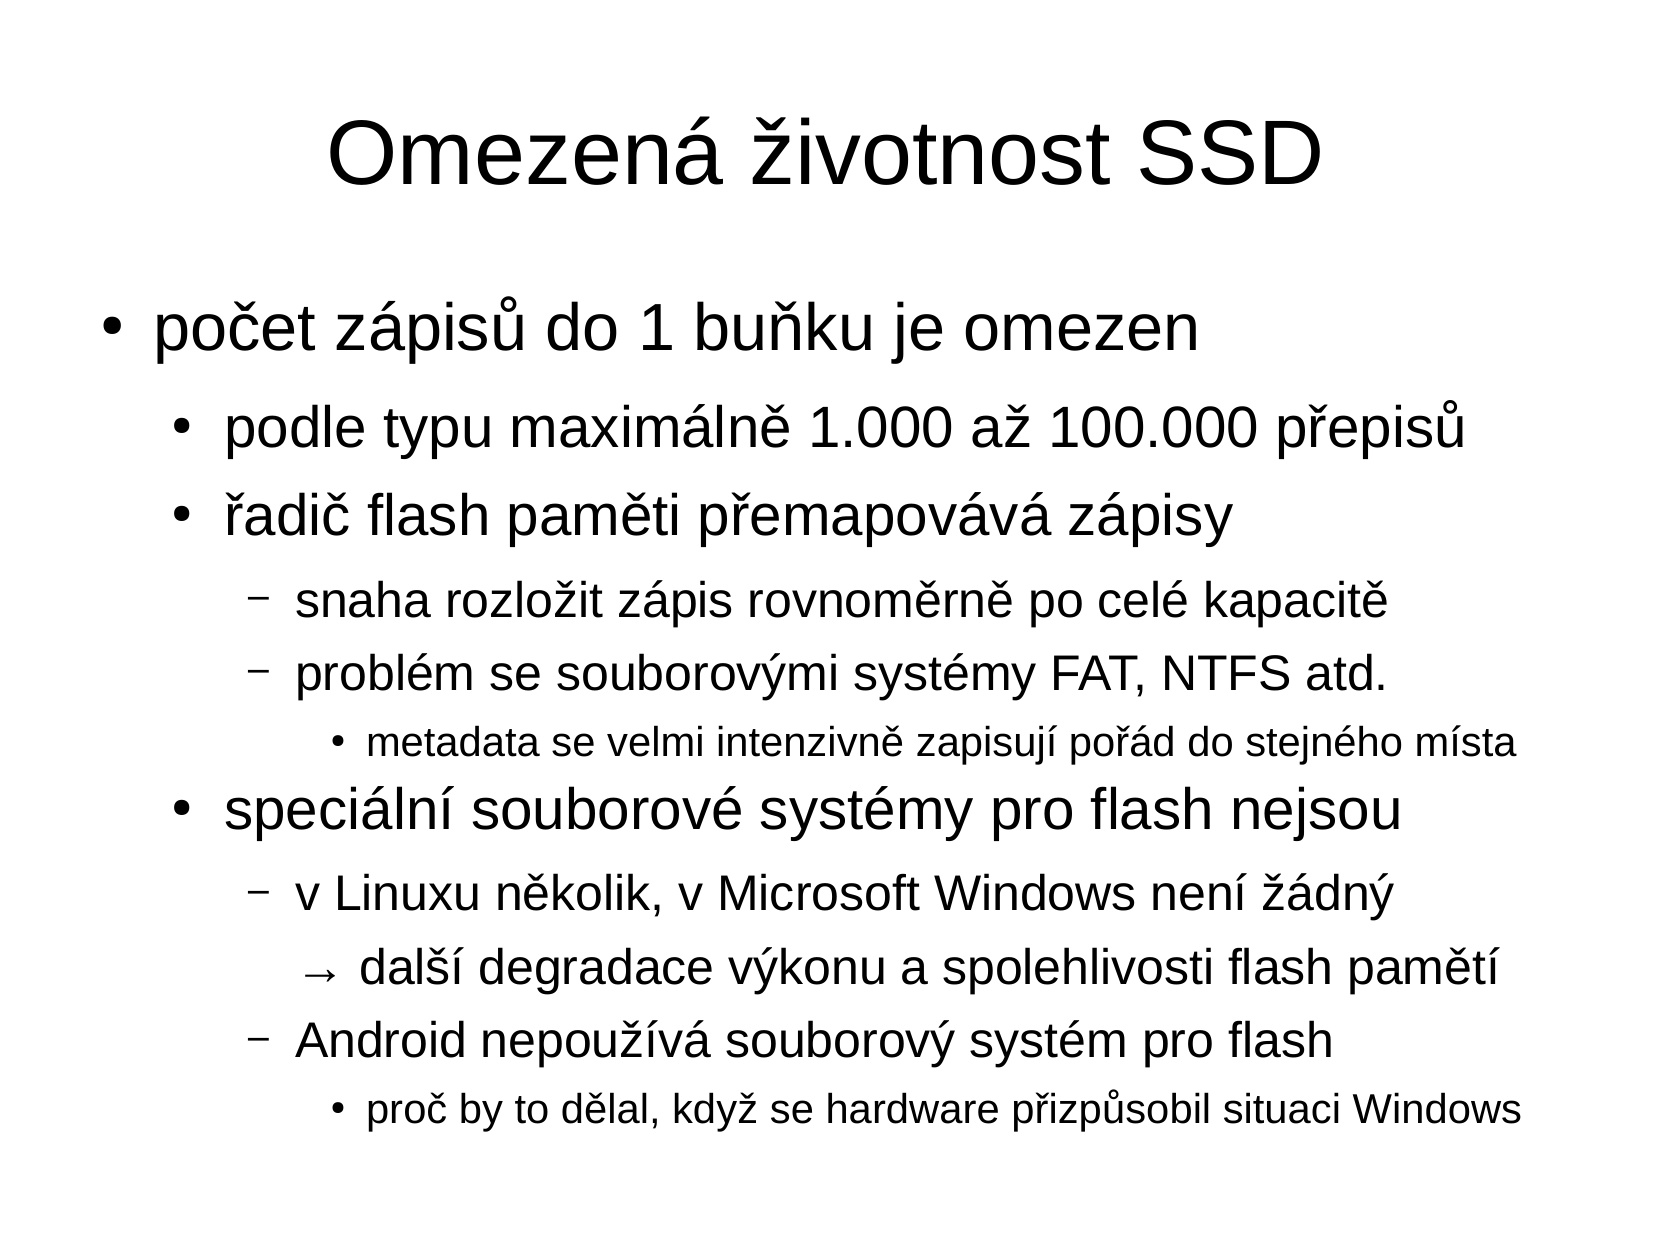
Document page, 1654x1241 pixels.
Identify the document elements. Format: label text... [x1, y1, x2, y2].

list počet zápisů do 1 buňku je omezen podle typu maximálně 1.000 až 100.000 přepisů řadič flash paměti přemapovává zápisy snaha rozložit zápis rovnoměrně po celé kapacitě problém se souborovými systémy FAT, NTFS atd. metadata se velmi intenzivně zapisují pořád do stejného místa speciální souborové systémy pro flash nejsou v Linuxu několik, v Microsoft Windows není žádný → další degradace výkonu a spolehlivosti flash pamětí Android nepoužívá souborový systém pro flash proč by to dělal, když se hardware přizpůsobil situaci Windows [82, 290, 1571, 1133]
title Omezená životnost SSD [82, 56, 1571, 250]
